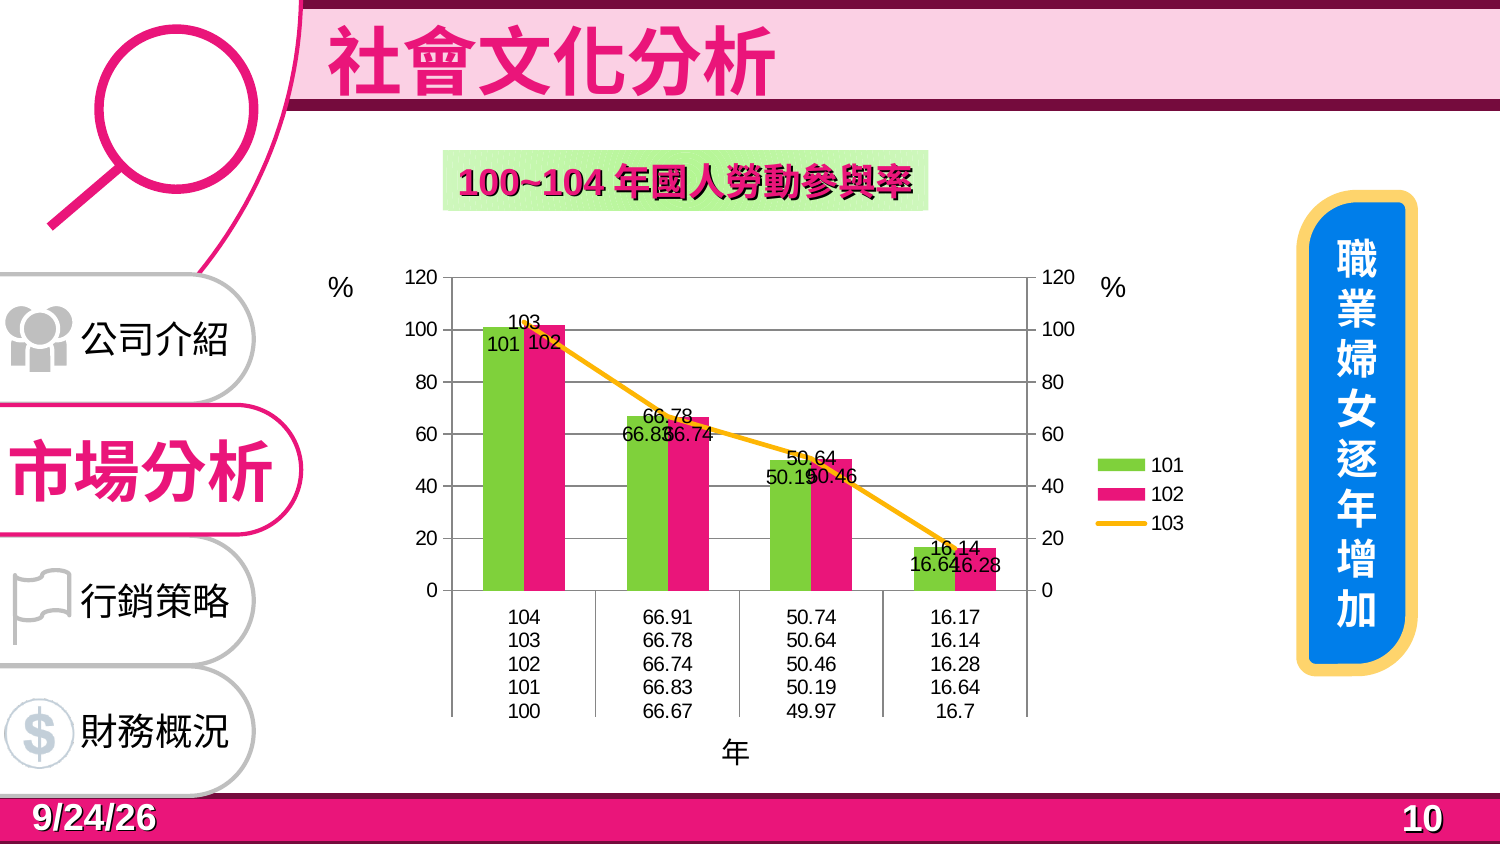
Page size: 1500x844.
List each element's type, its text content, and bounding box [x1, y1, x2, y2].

text_box 年 [705, 726, 766, 777]
text_box 10 [1386, 786, 1500, 832]
text_box % [312, 261, 370, 312]
text_box 100~104年國人勞動參與率 [443, 150, 928, 210]
text_box 社會文化分析 [312, 6, 798, 113]
text_box 職業婦女逐年增加 [1302, 196, 1412, 671]
text_box % [1085, 261, 1143, 312]
text_box 2017/10/27 [16, 784, 367, 830]
chart [388, 256, 1204, 733]
